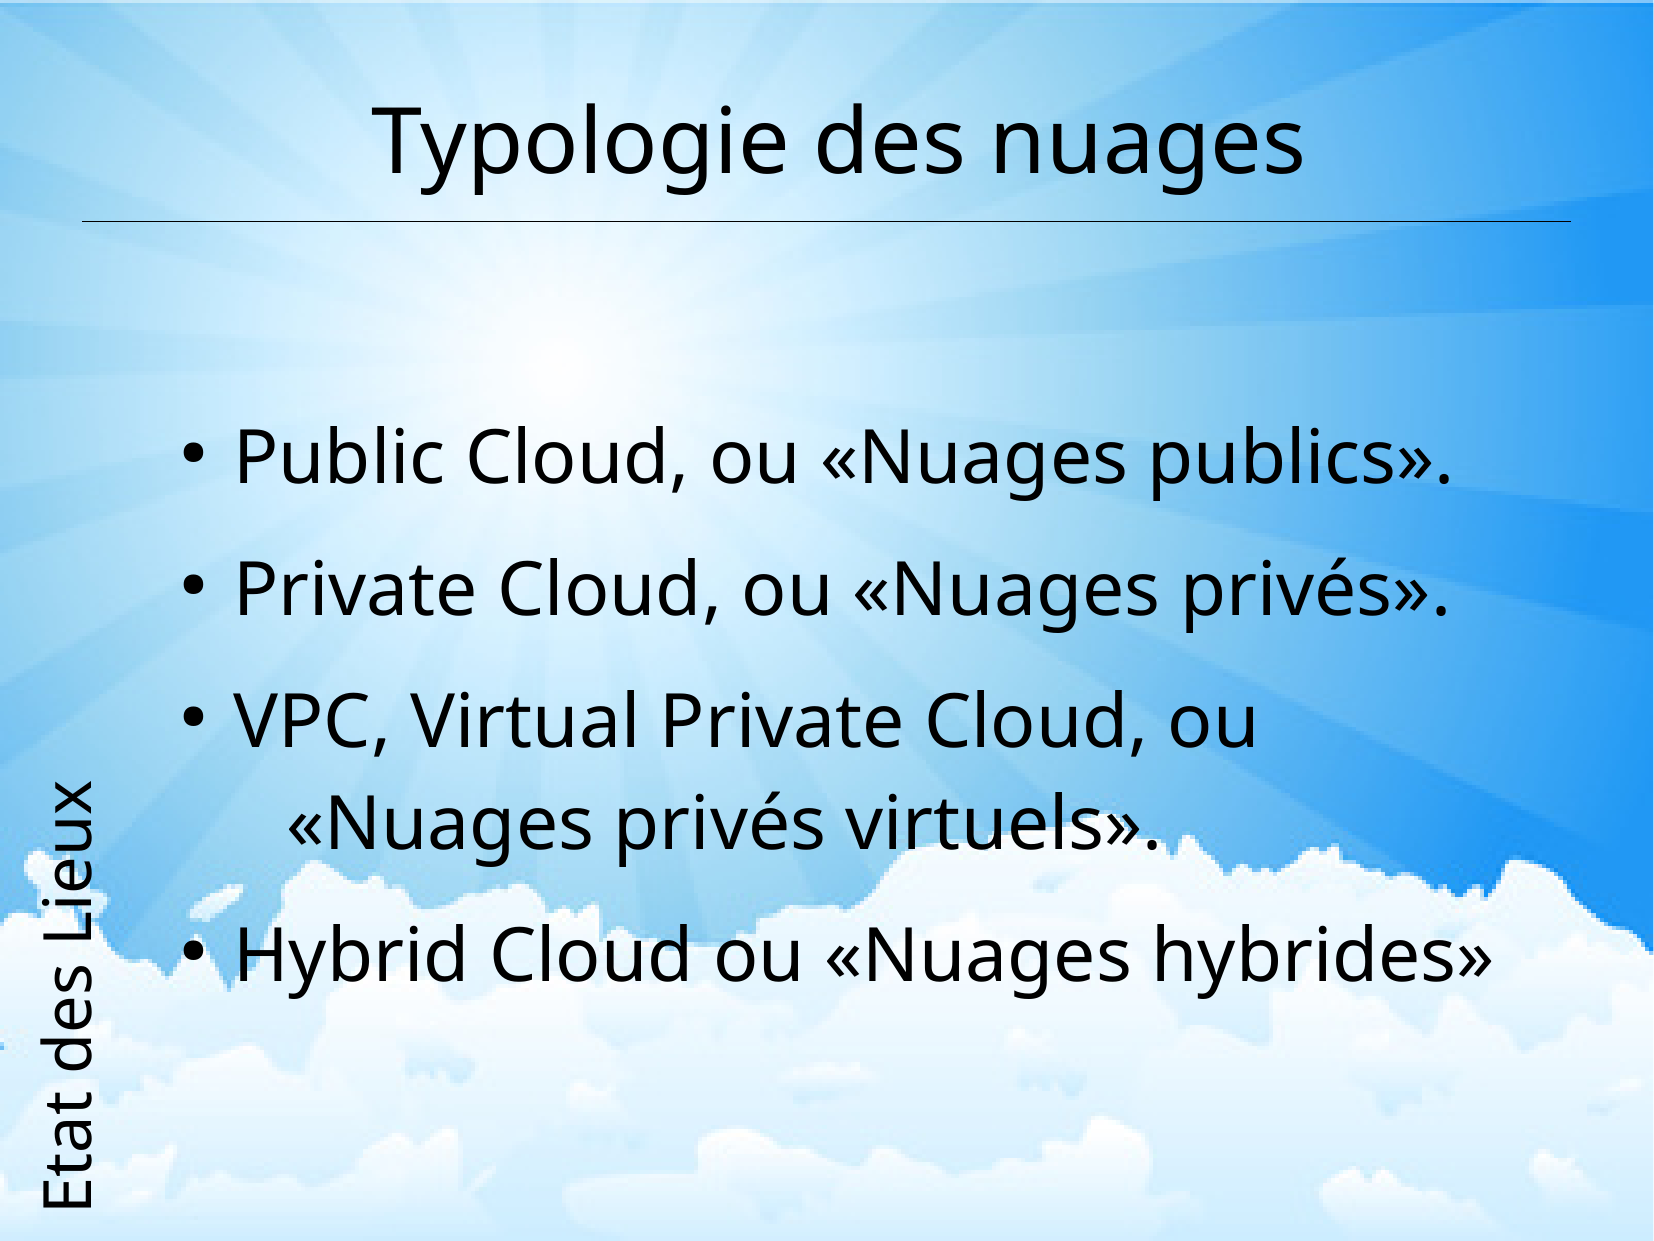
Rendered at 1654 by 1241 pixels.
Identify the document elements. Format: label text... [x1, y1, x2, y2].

text_box Etat des Lieux [13, 701, 83, 1229]
picture [0, 0, 1654, 1241]
title Typologie des nuages [82, 56, 1571, 219]
list Public Cloud, ou «Nuages publics». Private Cloud, ou «Nuages privés». VPC, Virtual Private Cloud, ou «Nuages privés virtuels». Hybrid Cloud ou «Nuages hybrides» [144, 290, 1571, 1109]
